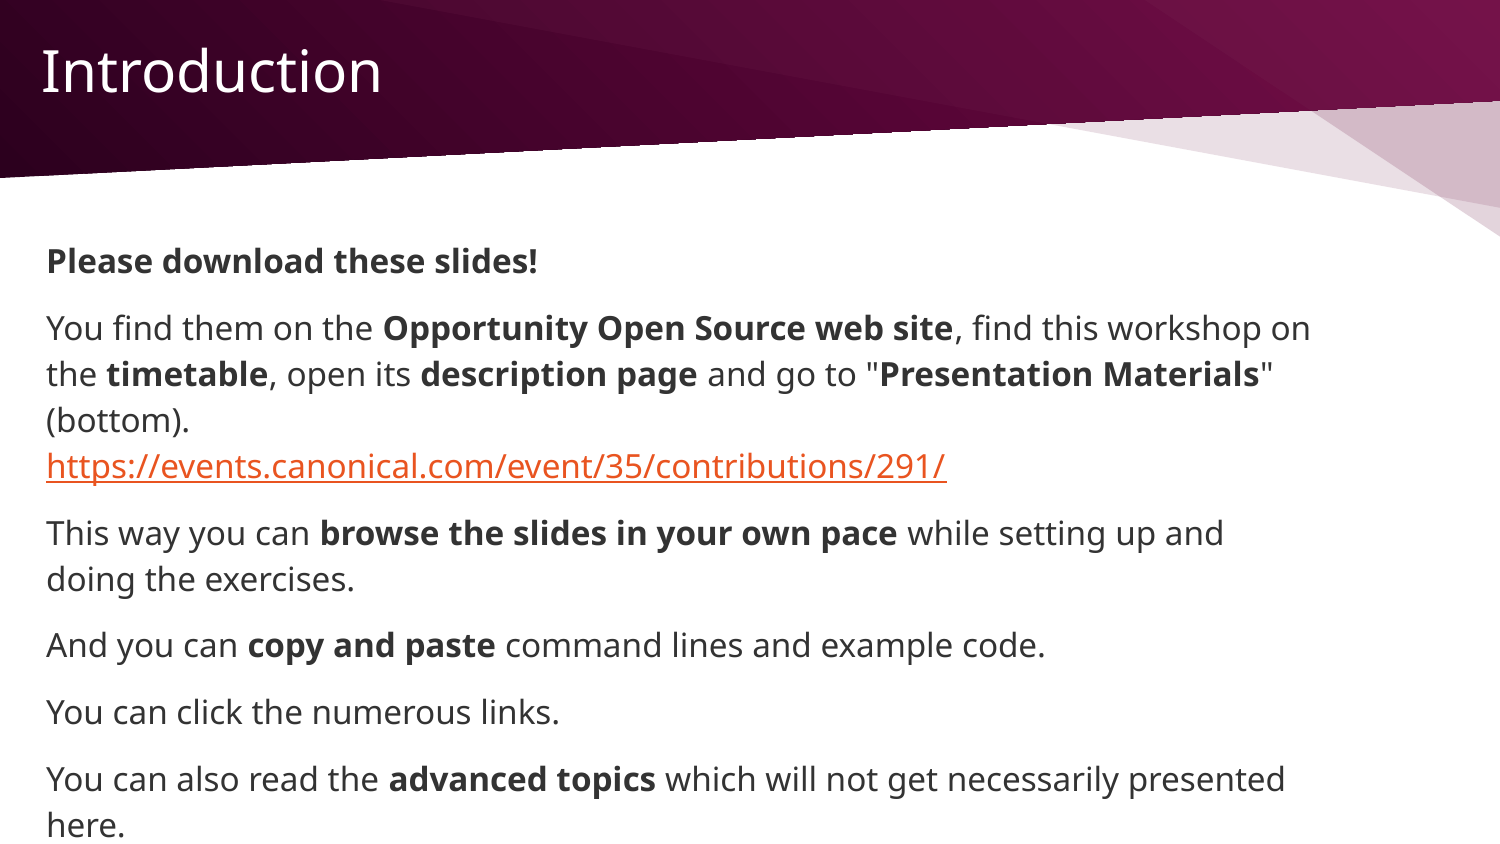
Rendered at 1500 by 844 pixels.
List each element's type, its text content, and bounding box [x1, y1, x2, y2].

title Introduction [41, 5, 1336, 134]
list Please download these slides! You find them on the Opportunity Open Source web site, find this workshop on the timetable, open its description page and go to "Presentation Materials" (bottom). https://events.canonical.com/event/35/contributions/291/ This way you can browse the slides in your own pace while setting up and doing the exercises. And you can copy and paste command lines and example code. You can click the numerous links. You can also read the advanced topics which will not get necessarily presented here. May the source (and these slides) always be with you! [35, 229, 1324, 789]
